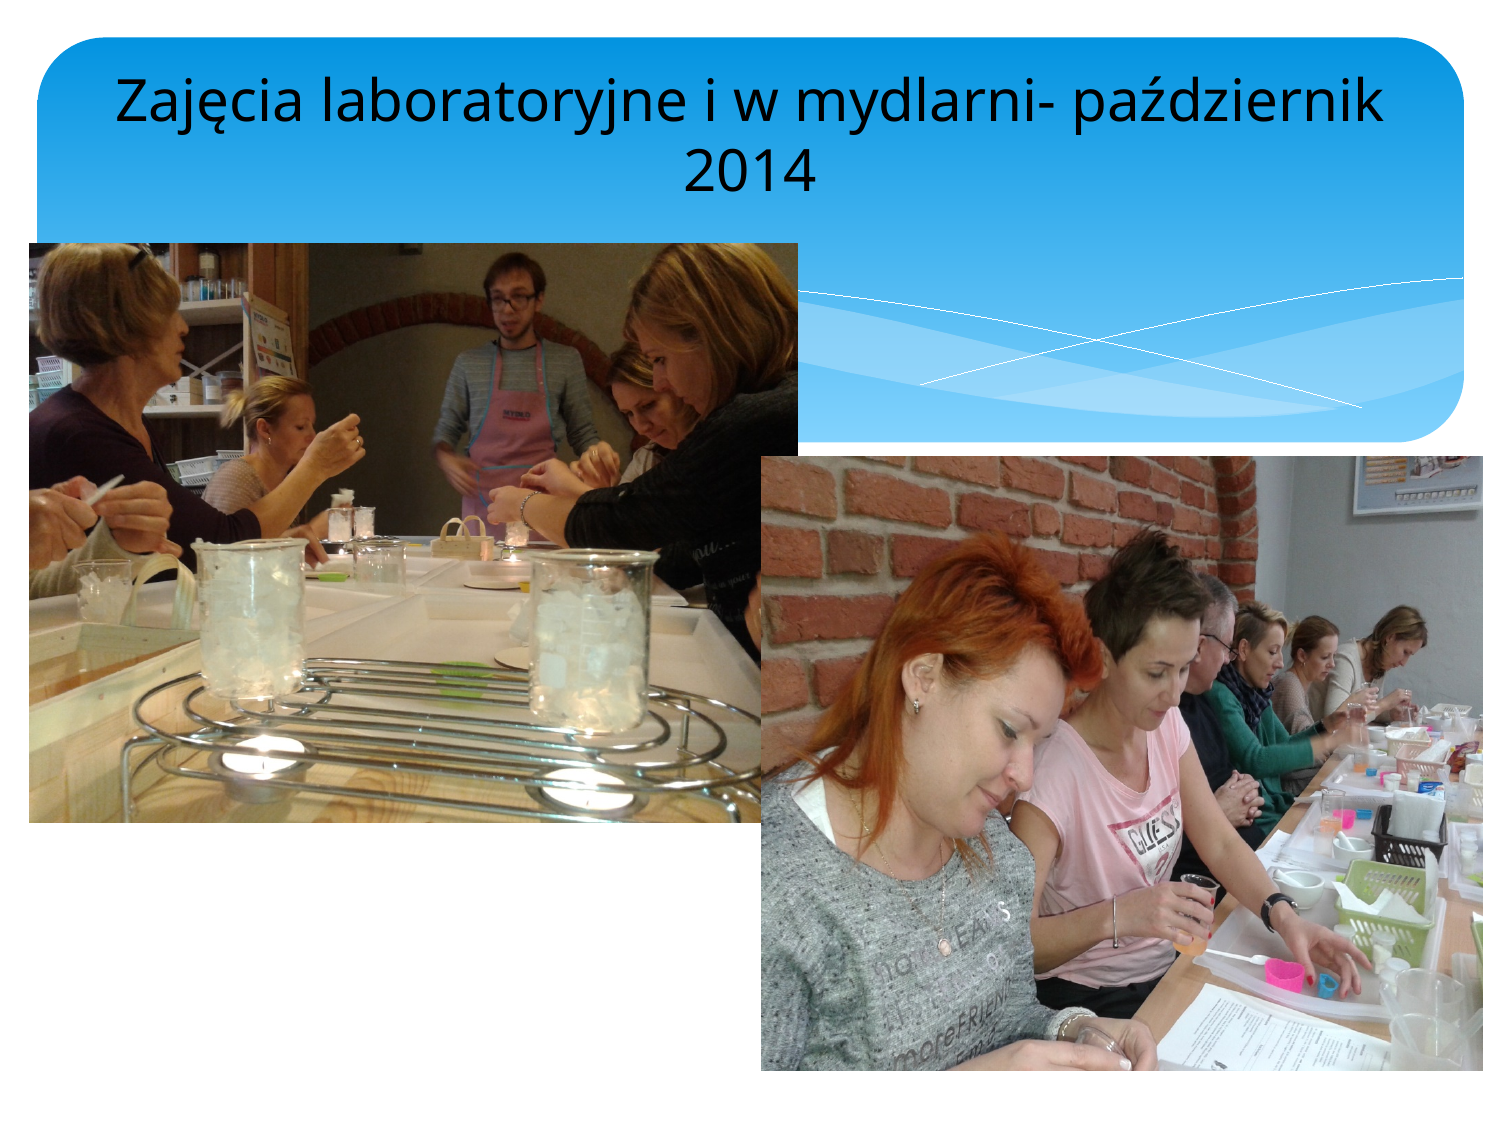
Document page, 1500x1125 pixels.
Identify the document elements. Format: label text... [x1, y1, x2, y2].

picture [29, 243, 1483, 1071]
title Zajęcia laboratoryjne i w mydlarni- październik 2014 [75, 55, 1425, 261]
